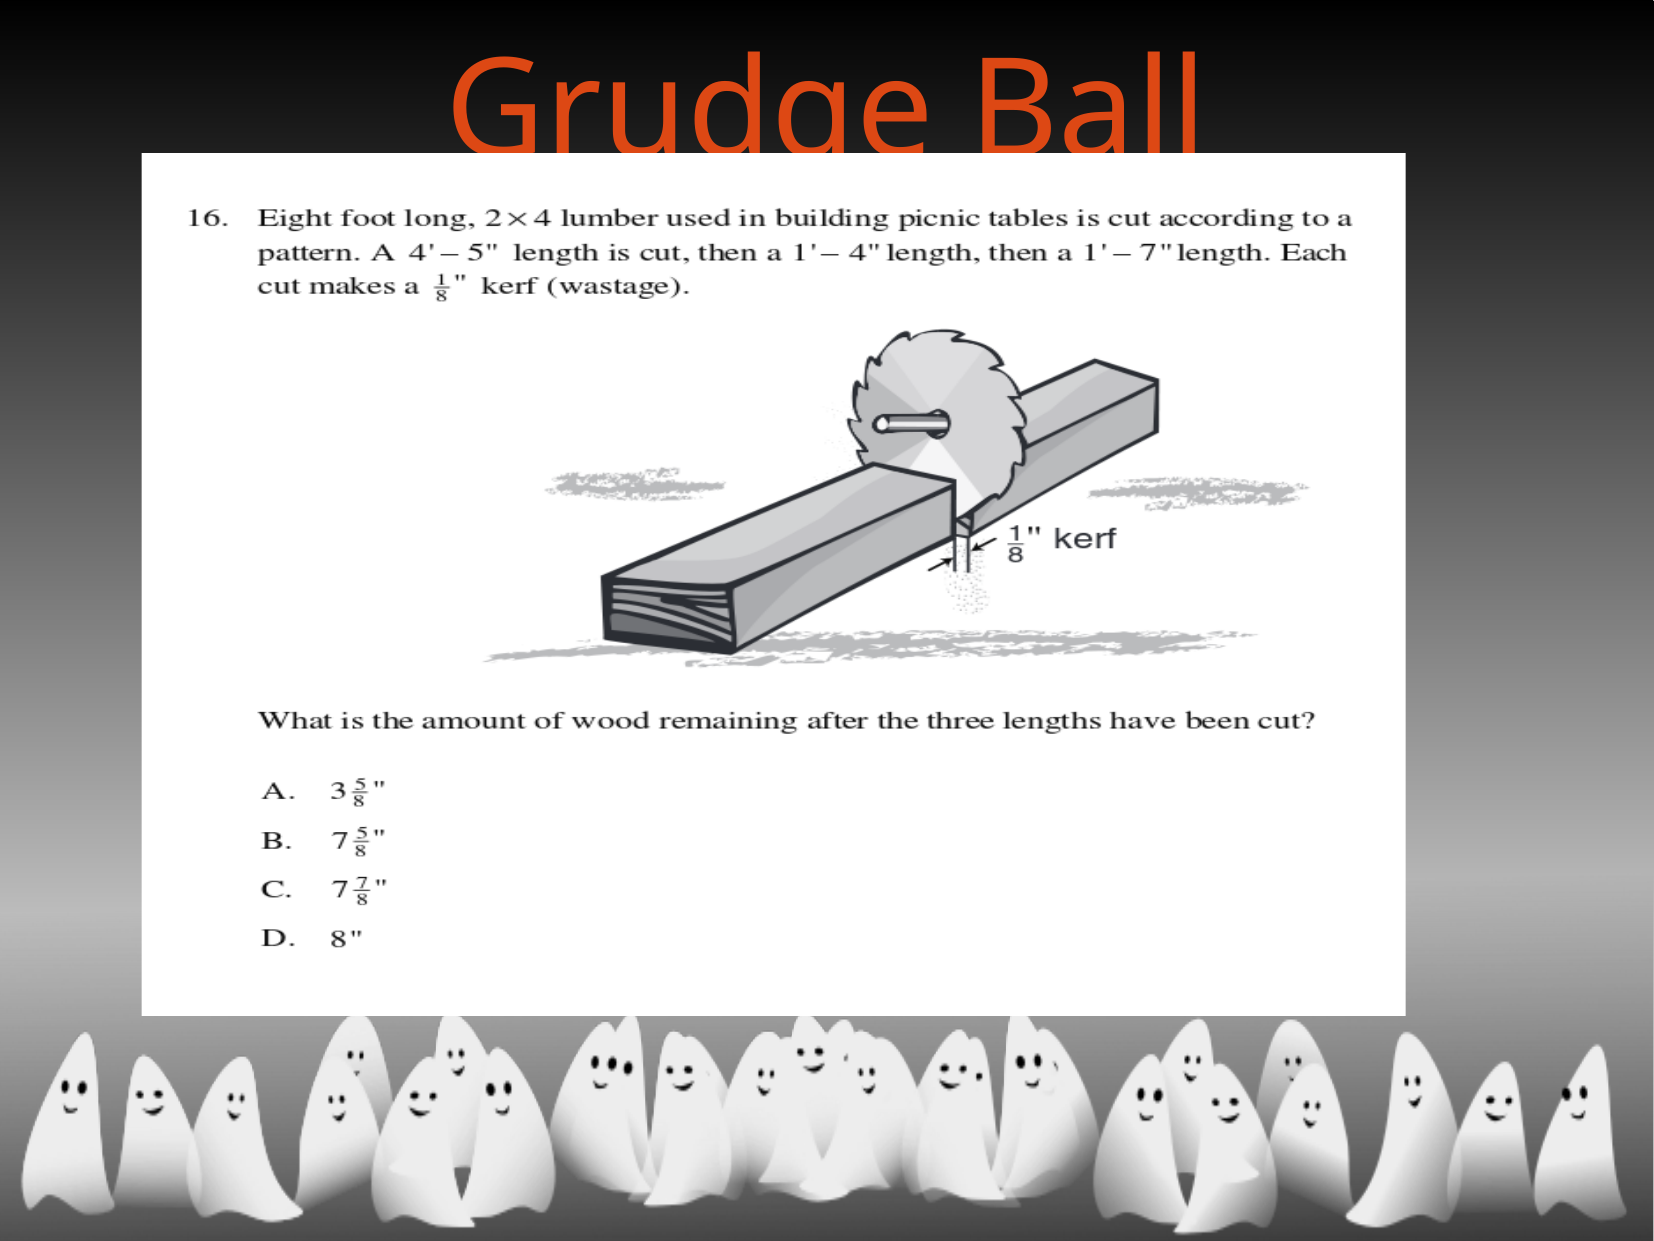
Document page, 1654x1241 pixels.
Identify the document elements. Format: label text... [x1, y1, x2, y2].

title Grudge Ball [82, 0, 1571, 208]
picture [0, 153, 1654, 1241]
